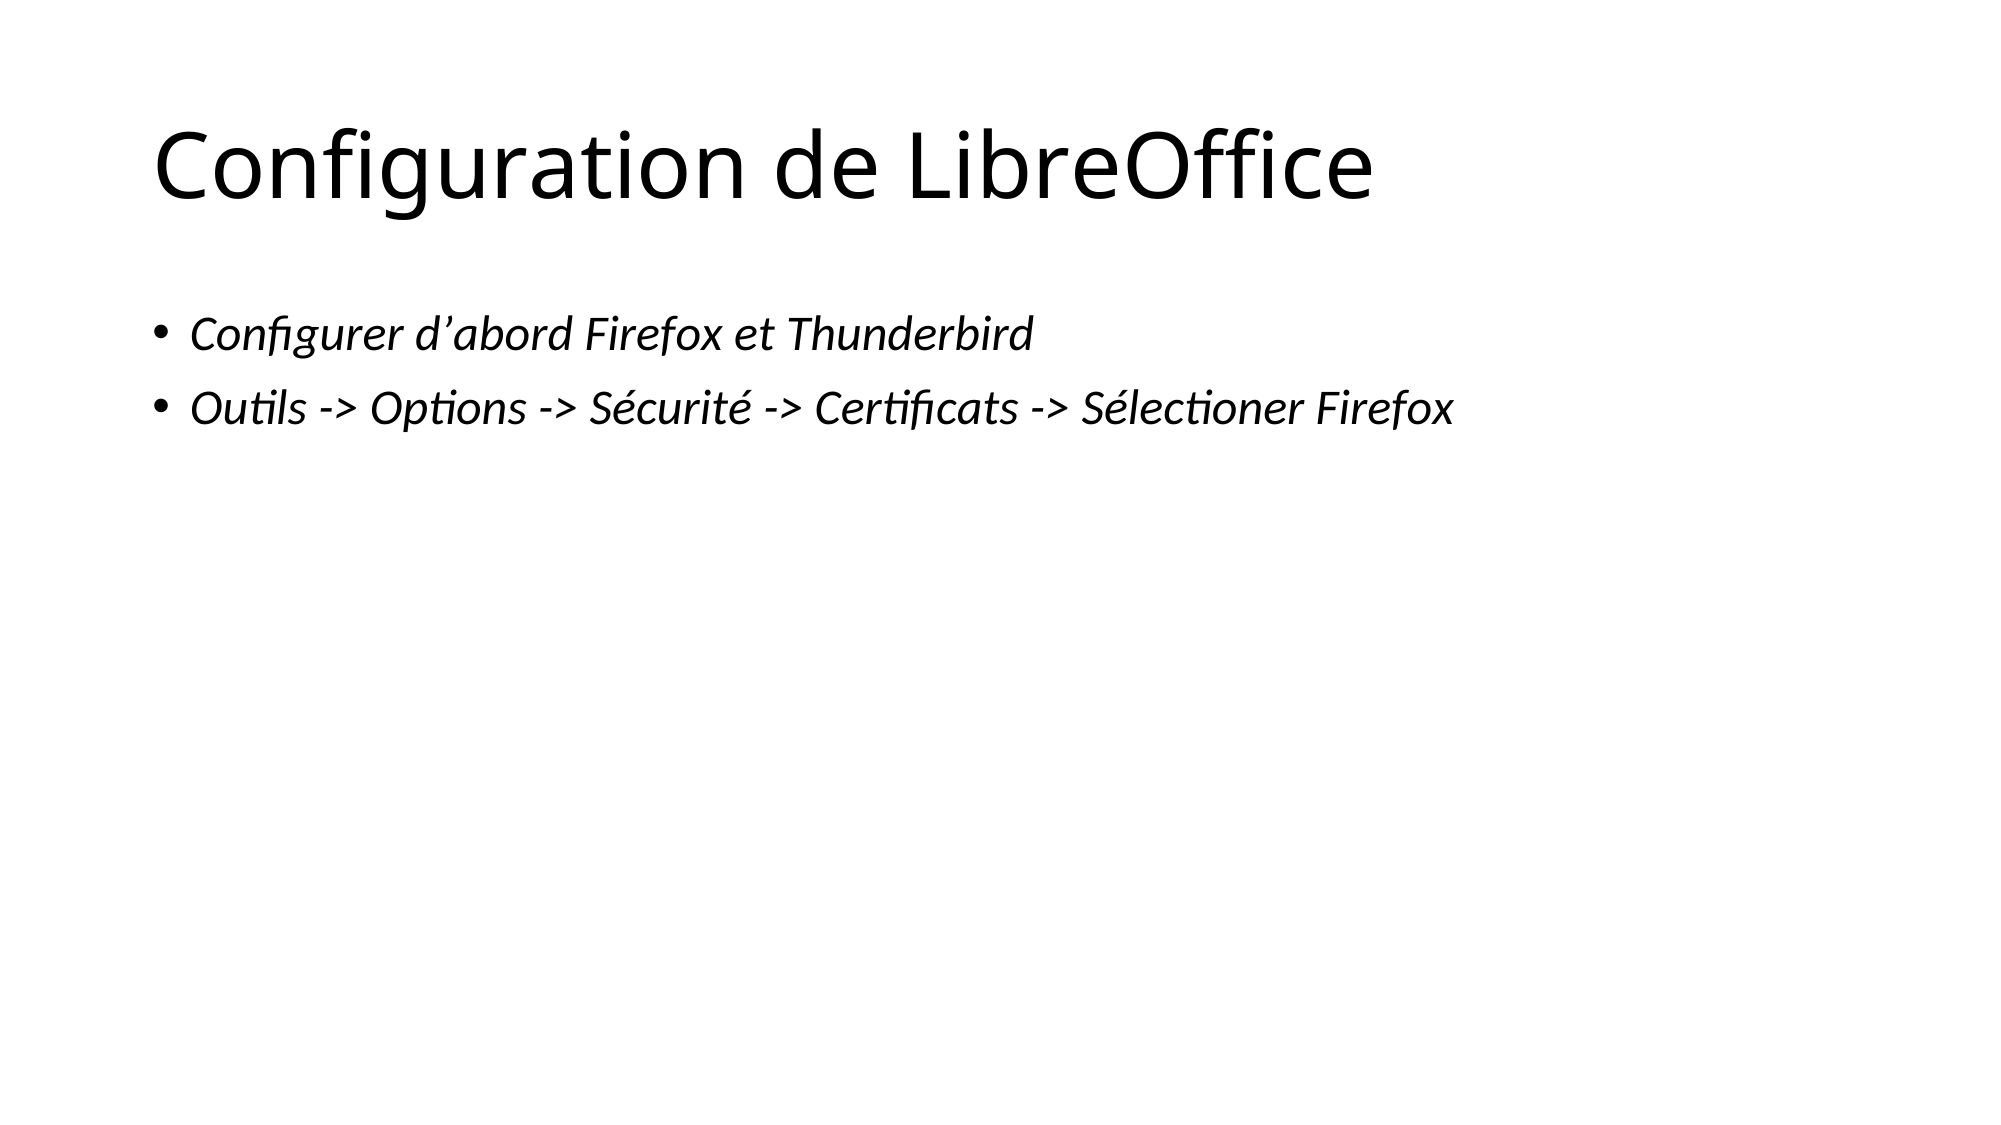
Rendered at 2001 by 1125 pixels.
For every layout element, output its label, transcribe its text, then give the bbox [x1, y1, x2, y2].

text_box Configurer d’abord Firefox et Thunderbird Outils -> Options -> Sécurité -> Certificats -> Sélectioner Firefox [137, 299, 1863, 1014]
text_box Configuration de LibreOffice [137, 59, 1863, 278]
